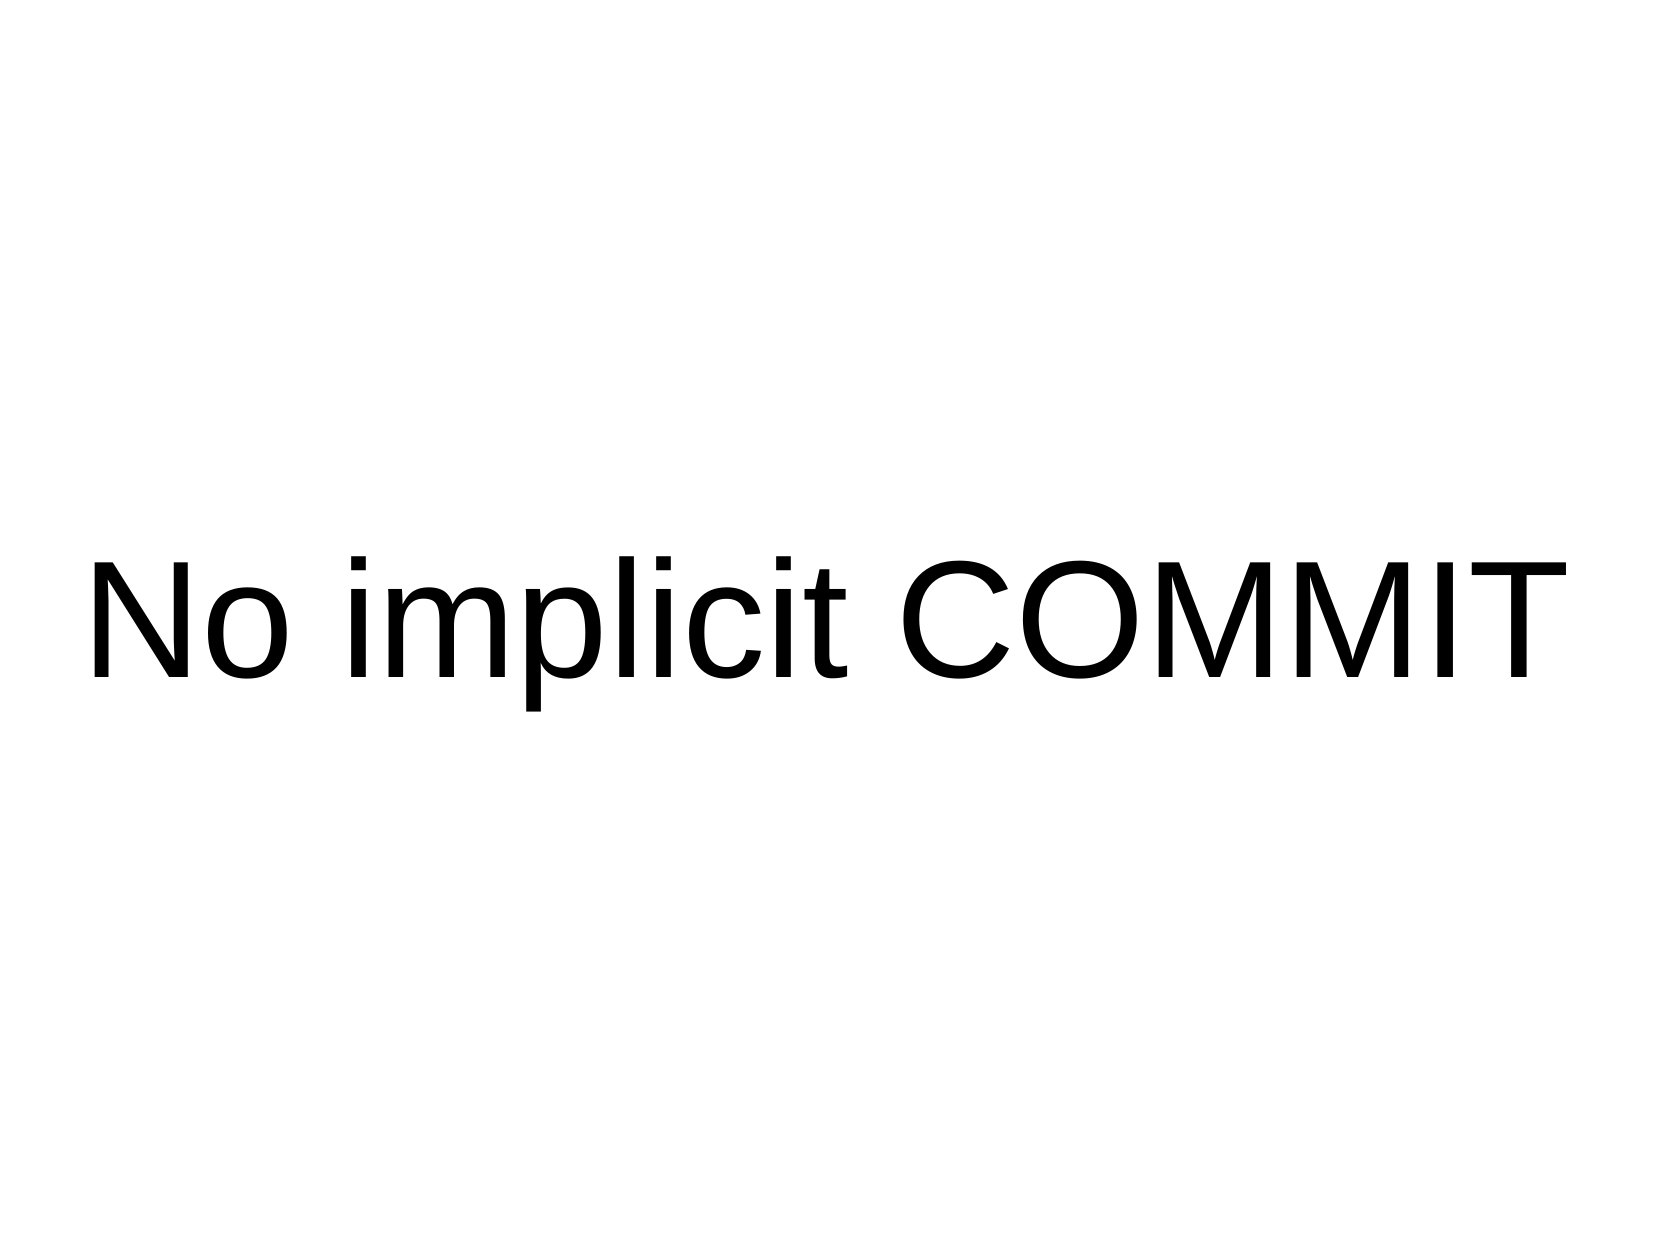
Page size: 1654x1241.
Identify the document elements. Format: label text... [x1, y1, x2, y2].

title No implicit COMMIT [0, 516, 1654, 724]
